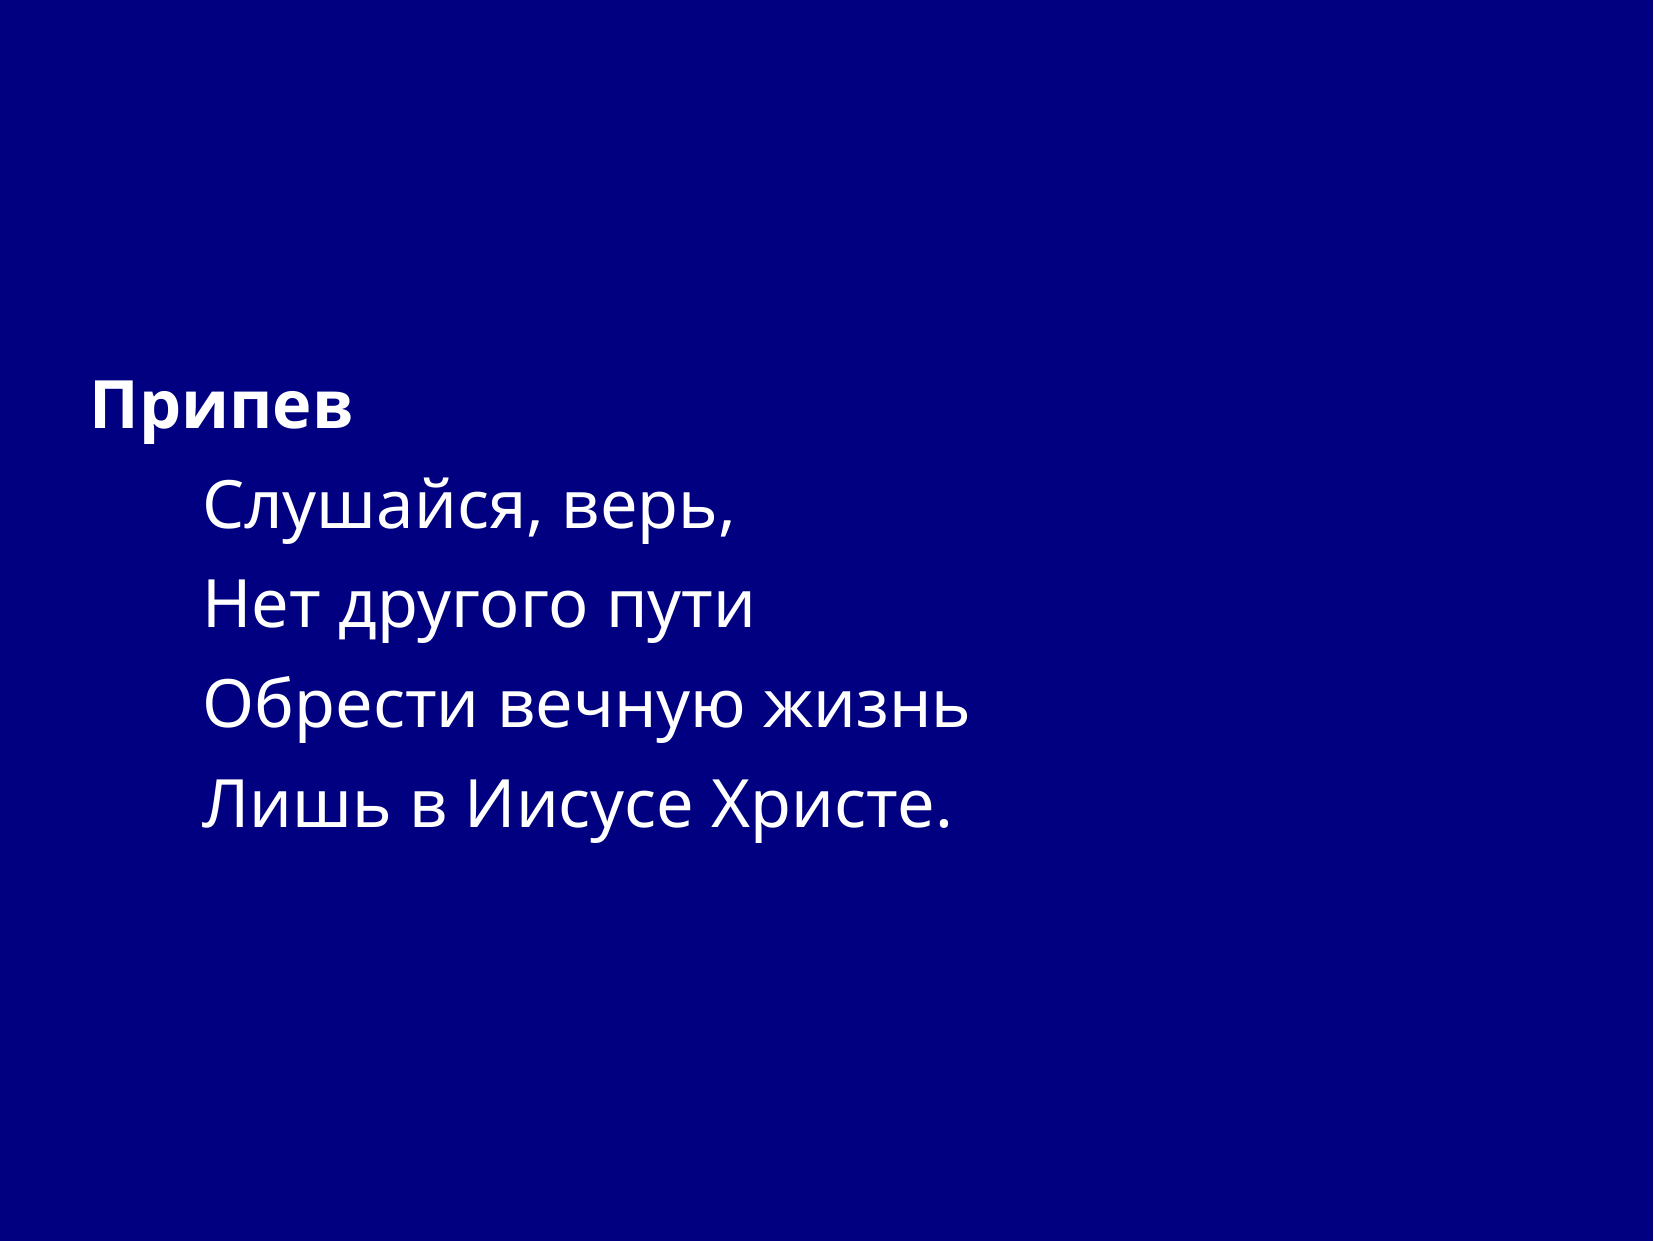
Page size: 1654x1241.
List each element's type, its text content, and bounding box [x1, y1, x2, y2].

text_box Припев Слушайся, верь, Нет другого пути Обрести вечную жизнь Лишь в Иисусе Христе. [75, 150, 1576, 1163]
